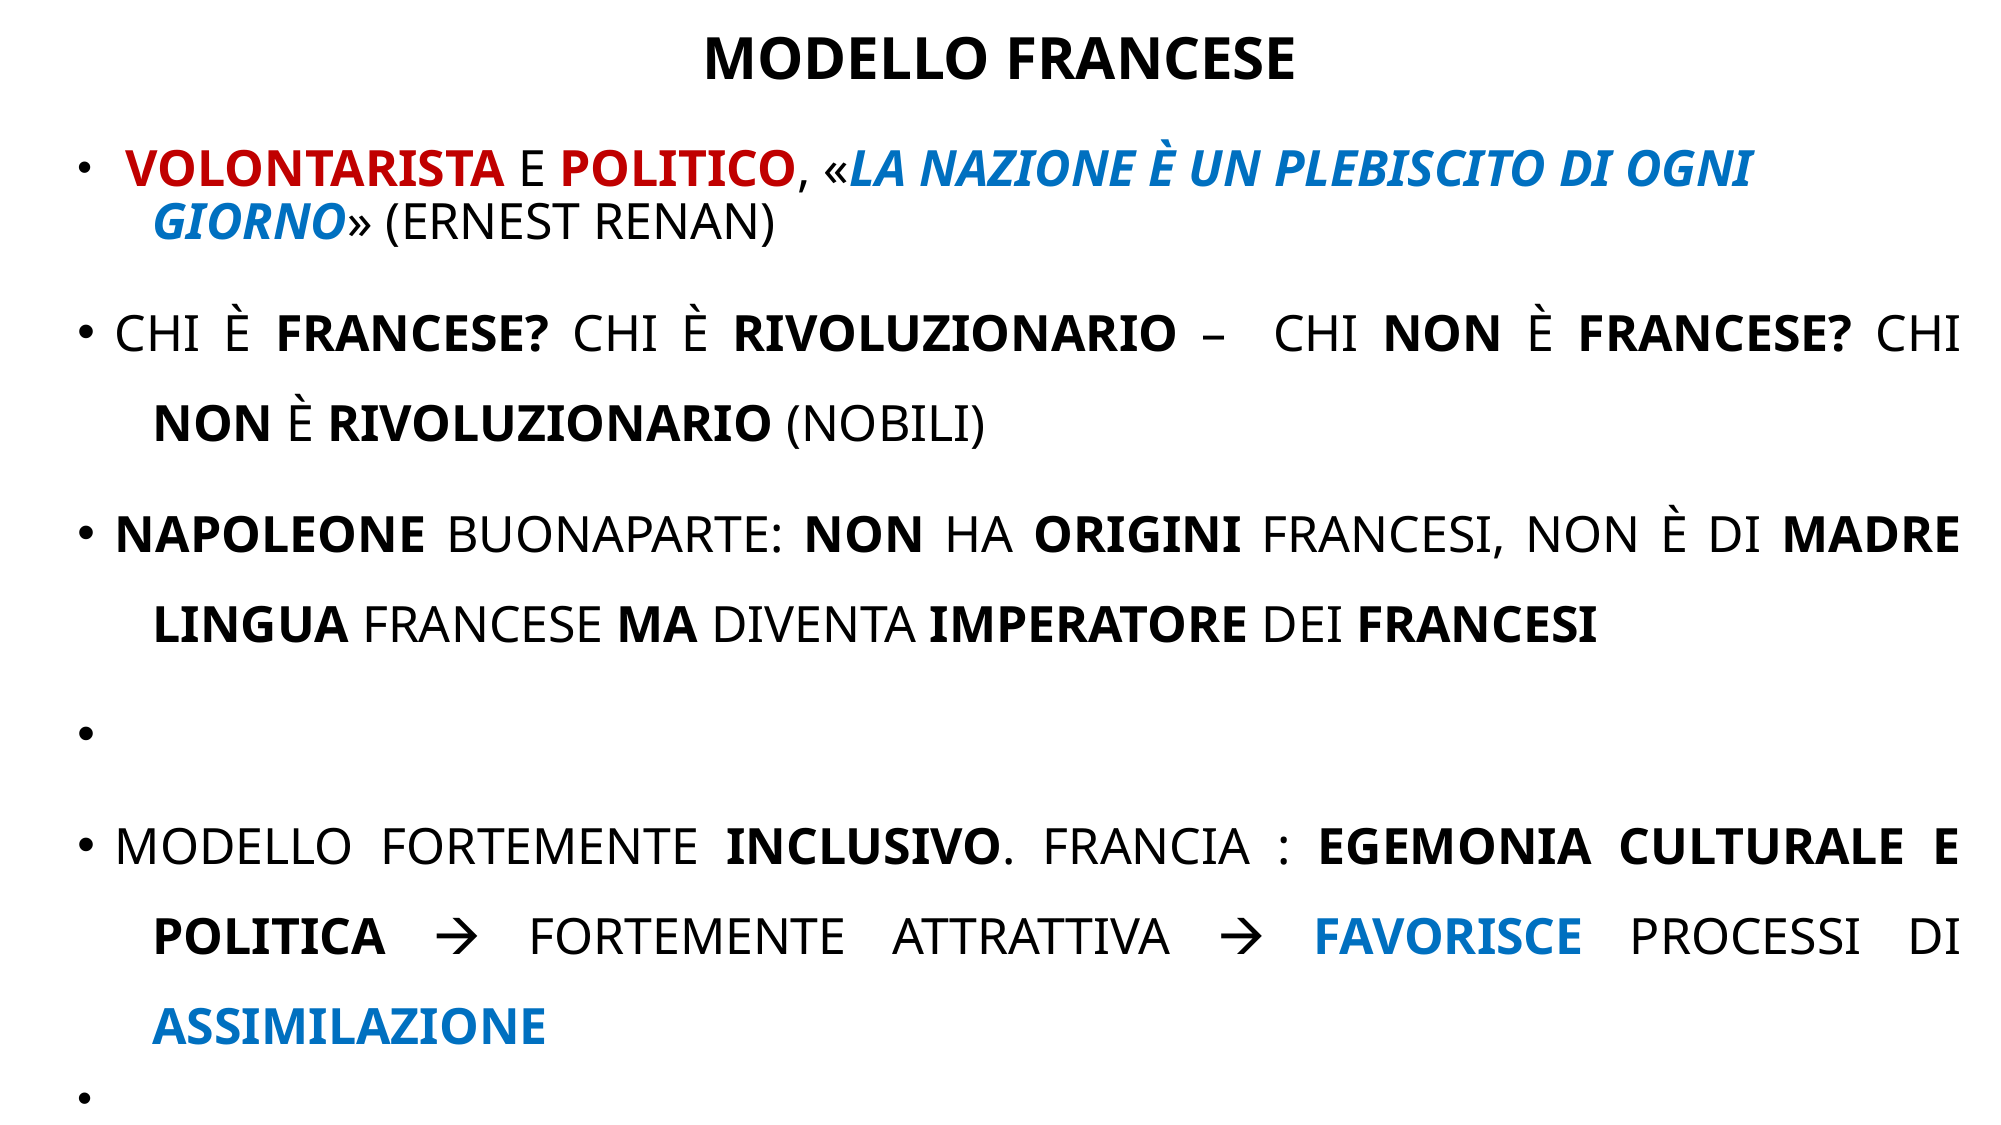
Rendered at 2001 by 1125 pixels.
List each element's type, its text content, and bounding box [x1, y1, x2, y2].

title MODELLO FRANCESE [137, 21, 1863, 82]
list VOLONTARISTA E POLITICO, «LA NAZIONE È UN PLEBISCITO DI OGNI GIORNO» (ERNEST RENAN) CHI È FRANCESE? CHI È RIVOLUZIONARIO – CHI NON È FRANCESE? CHI NON È RIVOLUZIONARIO (NOBILI) NAPOLEONE BUONAPARTE: NON HA ORIGINI FRANCESI, NON È DI MADRE LINGUA FRANCESE MA DIVENTA IMPERATORE DEI FRANCESI MODELLO FORTEMENTE INCLUSIVO. FRANCIA : EGEMONIA CULTURALE E POLITICA  FORTEMENTE ATTRATTIVA  FAVORISCE PROCESSI DI ASSIMILAZIONE [62, 135, 1977, 1104]
